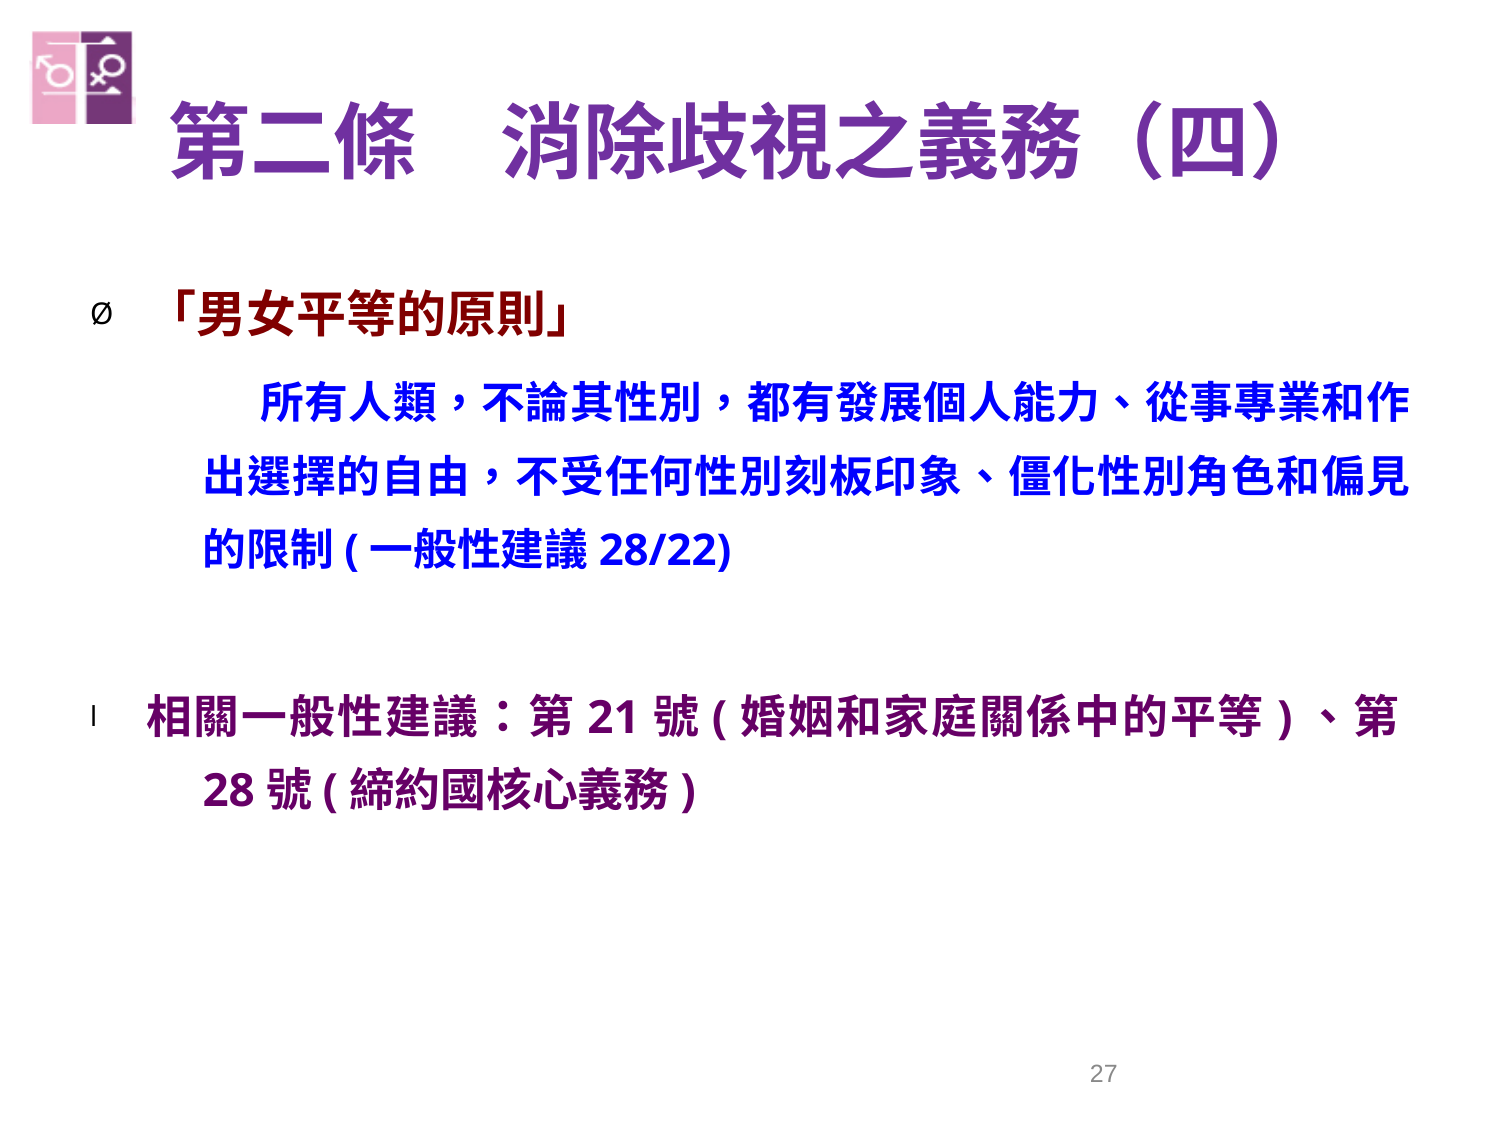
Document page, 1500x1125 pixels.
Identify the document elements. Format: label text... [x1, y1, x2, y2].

list 「男女平等的原則」 所有人類，不論其性別，都有發展個人能力、從事專業和作出選擇的自由，不受任何性別刻板印象、僵化性別角色和偏見的限制(一般性建議28/22) 相關一般性建議：第21號(婚姻和家庭關係中的平等)、第28號(締約國核心義務) [75, 262, 1426, 1005]
text_box 27 [1074, 1042, 1426, 1103]
title 第二條 消除歧視之義務（四） [75, 45, 1426, 233]
